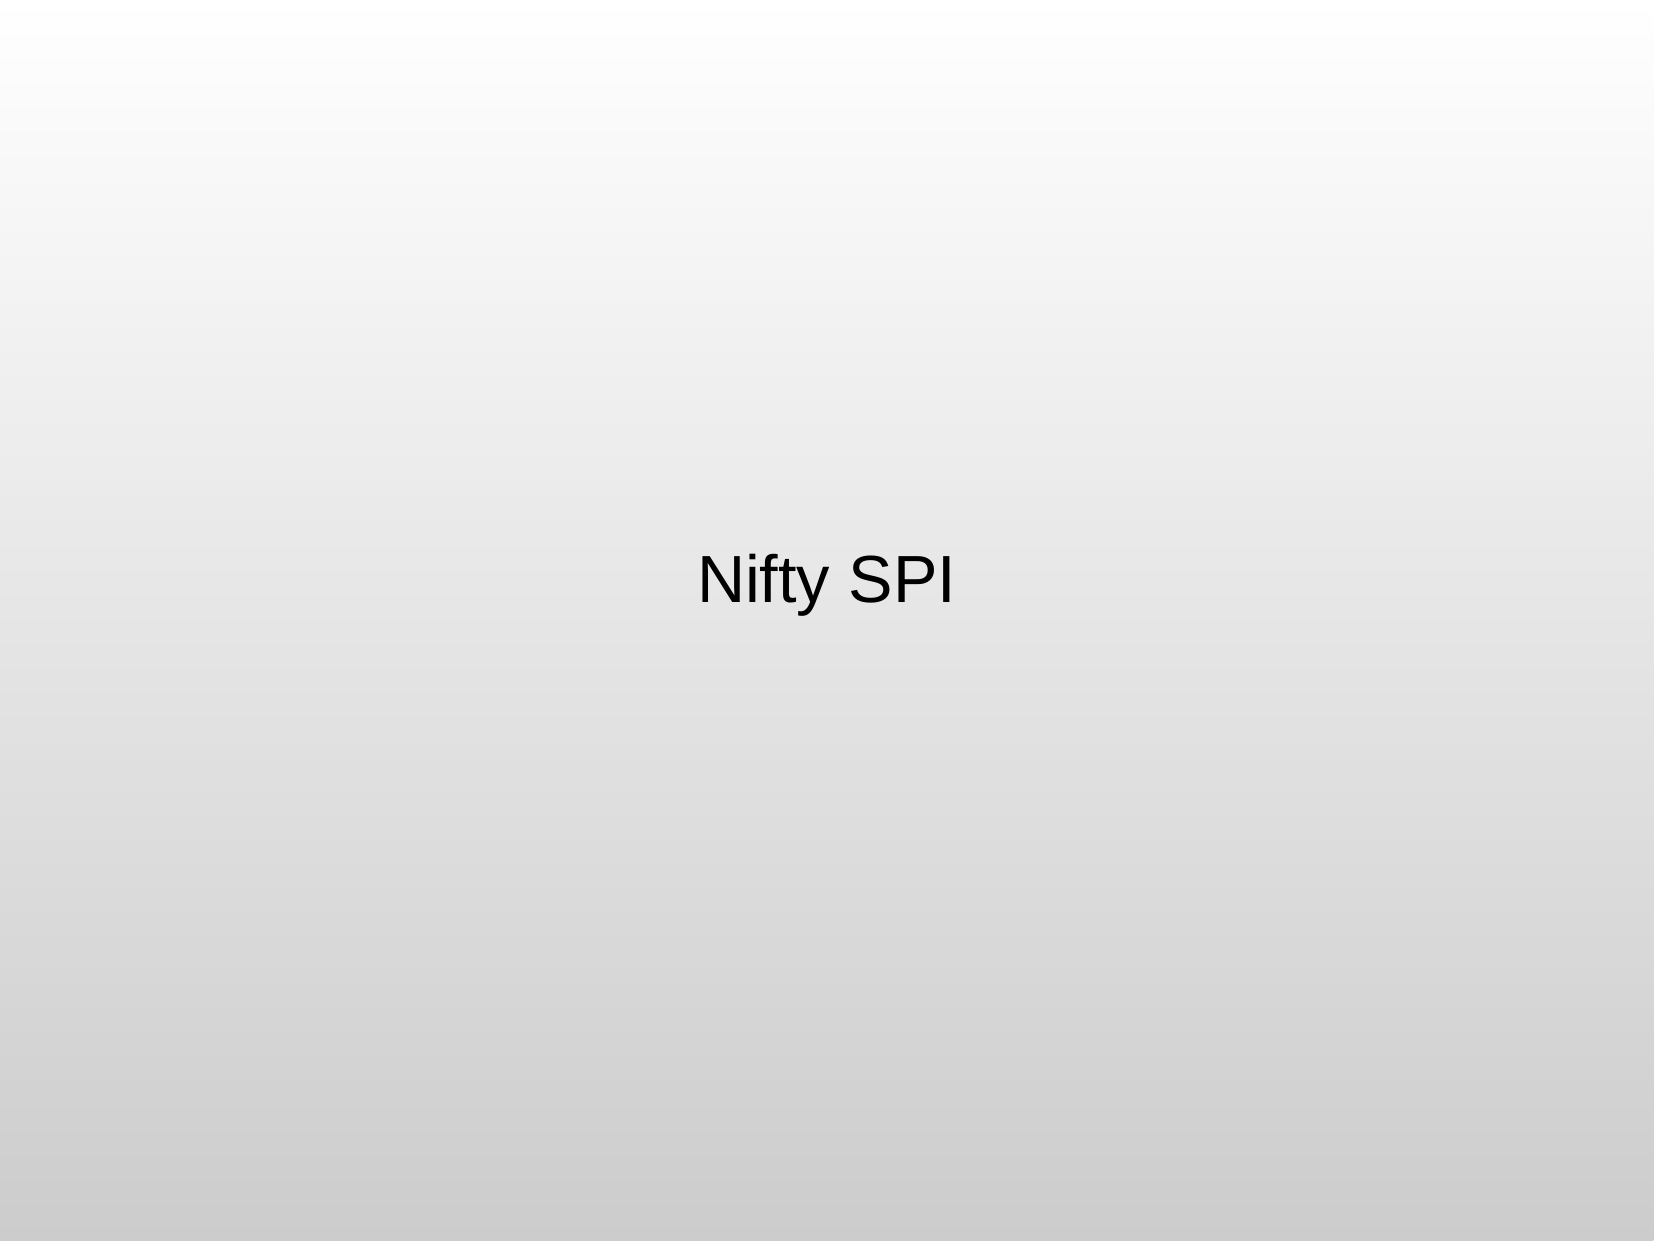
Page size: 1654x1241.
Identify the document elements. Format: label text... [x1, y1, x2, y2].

subtitle Nifty SPI [82, 49, 1571, 1109]
